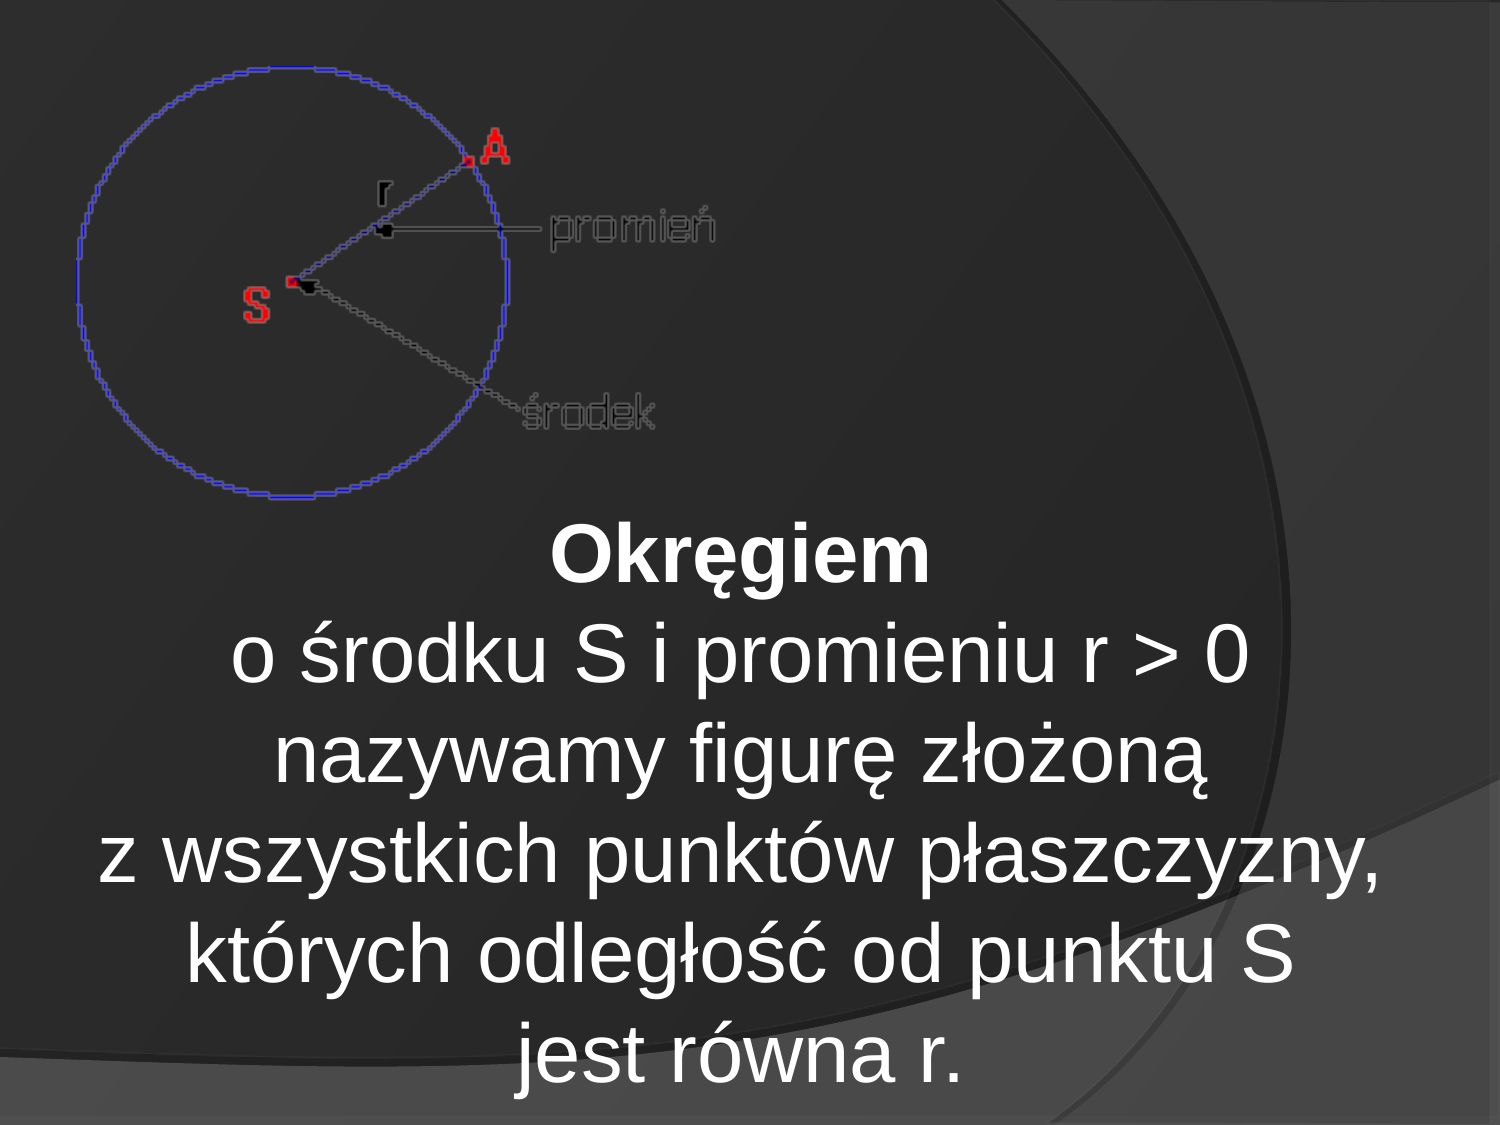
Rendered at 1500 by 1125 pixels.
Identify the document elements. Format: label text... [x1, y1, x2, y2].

text_box Okręgiem o środku S i promieniu r > 0 nazywamy figurę złożoną z wszystkich punktów płaszczyzny, których odległość od punktu S jest równa r. [0, 492, 1488, 1107]
picture [76, 66, 726, 504]
